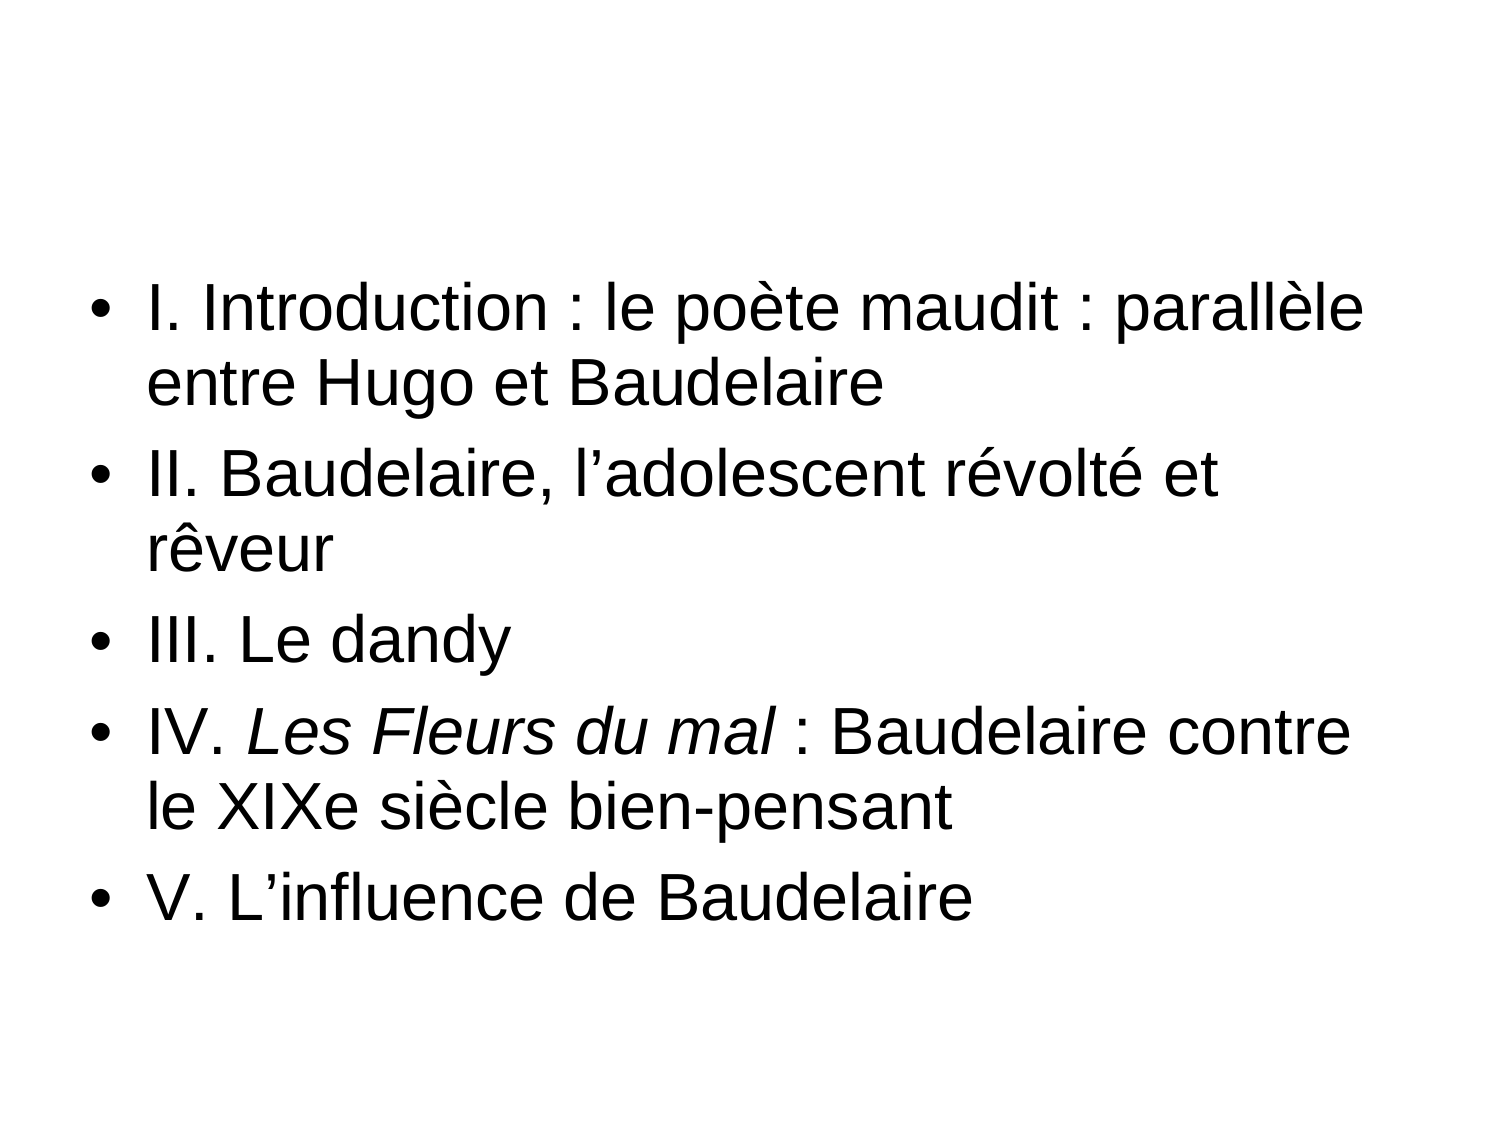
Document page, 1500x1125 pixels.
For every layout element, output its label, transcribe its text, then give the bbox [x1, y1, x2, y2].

list I. Introduction : le poète maudit : parallèle entre Hugo et Baudelaire II. Baudelaire, l’adolescent révolté et rêveur III. Le dandy IV. Les Fleurs du mal : Baudelaire contre le XIXe siècle bien-pensant V. L’influence de Baudelaire [75, 262, 1426, 1006]
